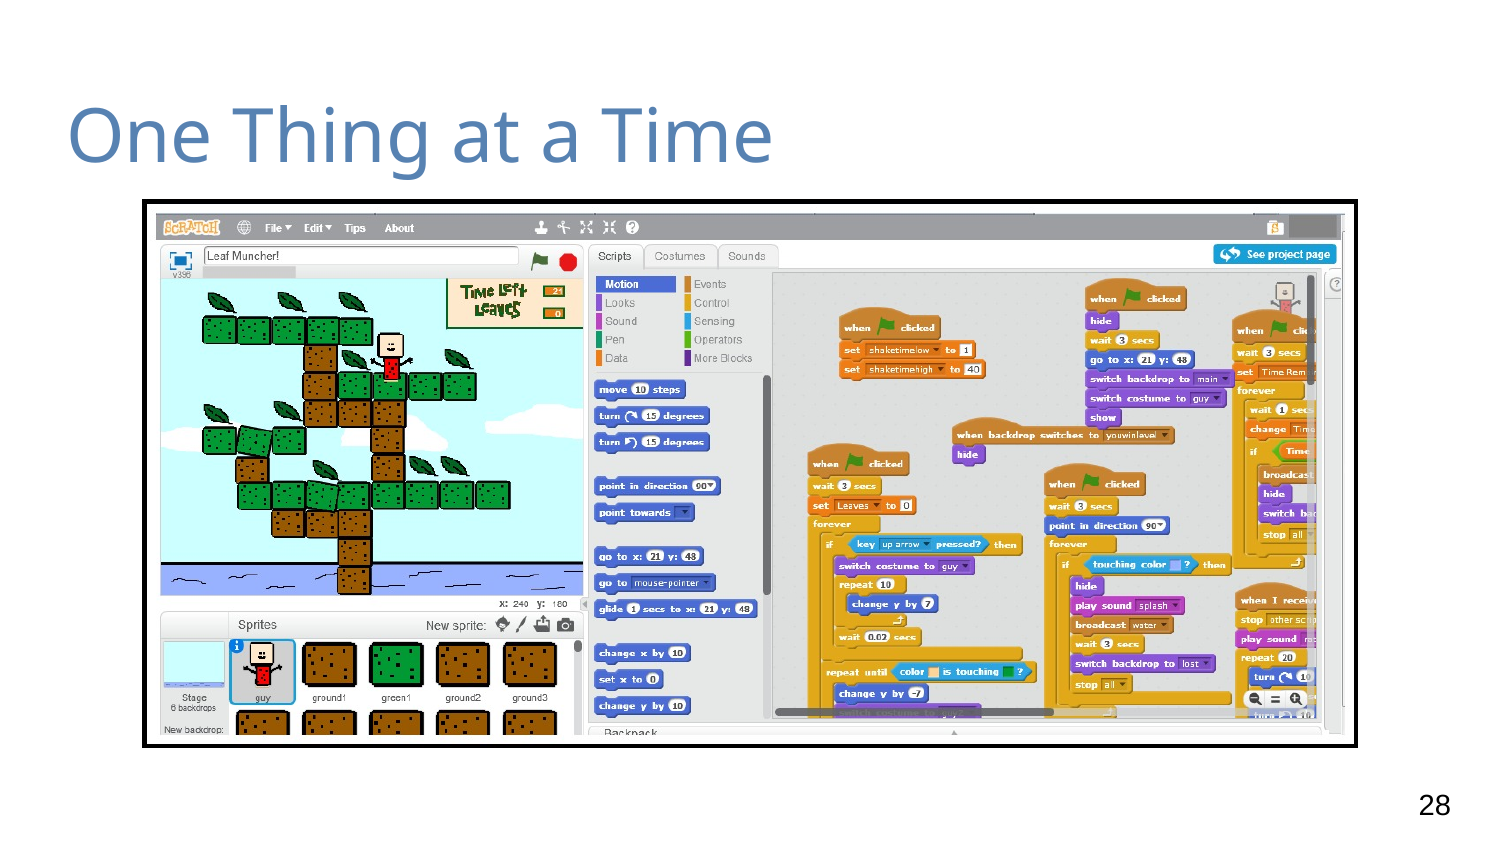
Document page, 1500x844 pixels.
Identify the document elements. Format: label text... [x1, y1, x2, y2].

picture [142, 199, 1358, 748]
title One Thing at a Time [51, 72, 1449, 189]
